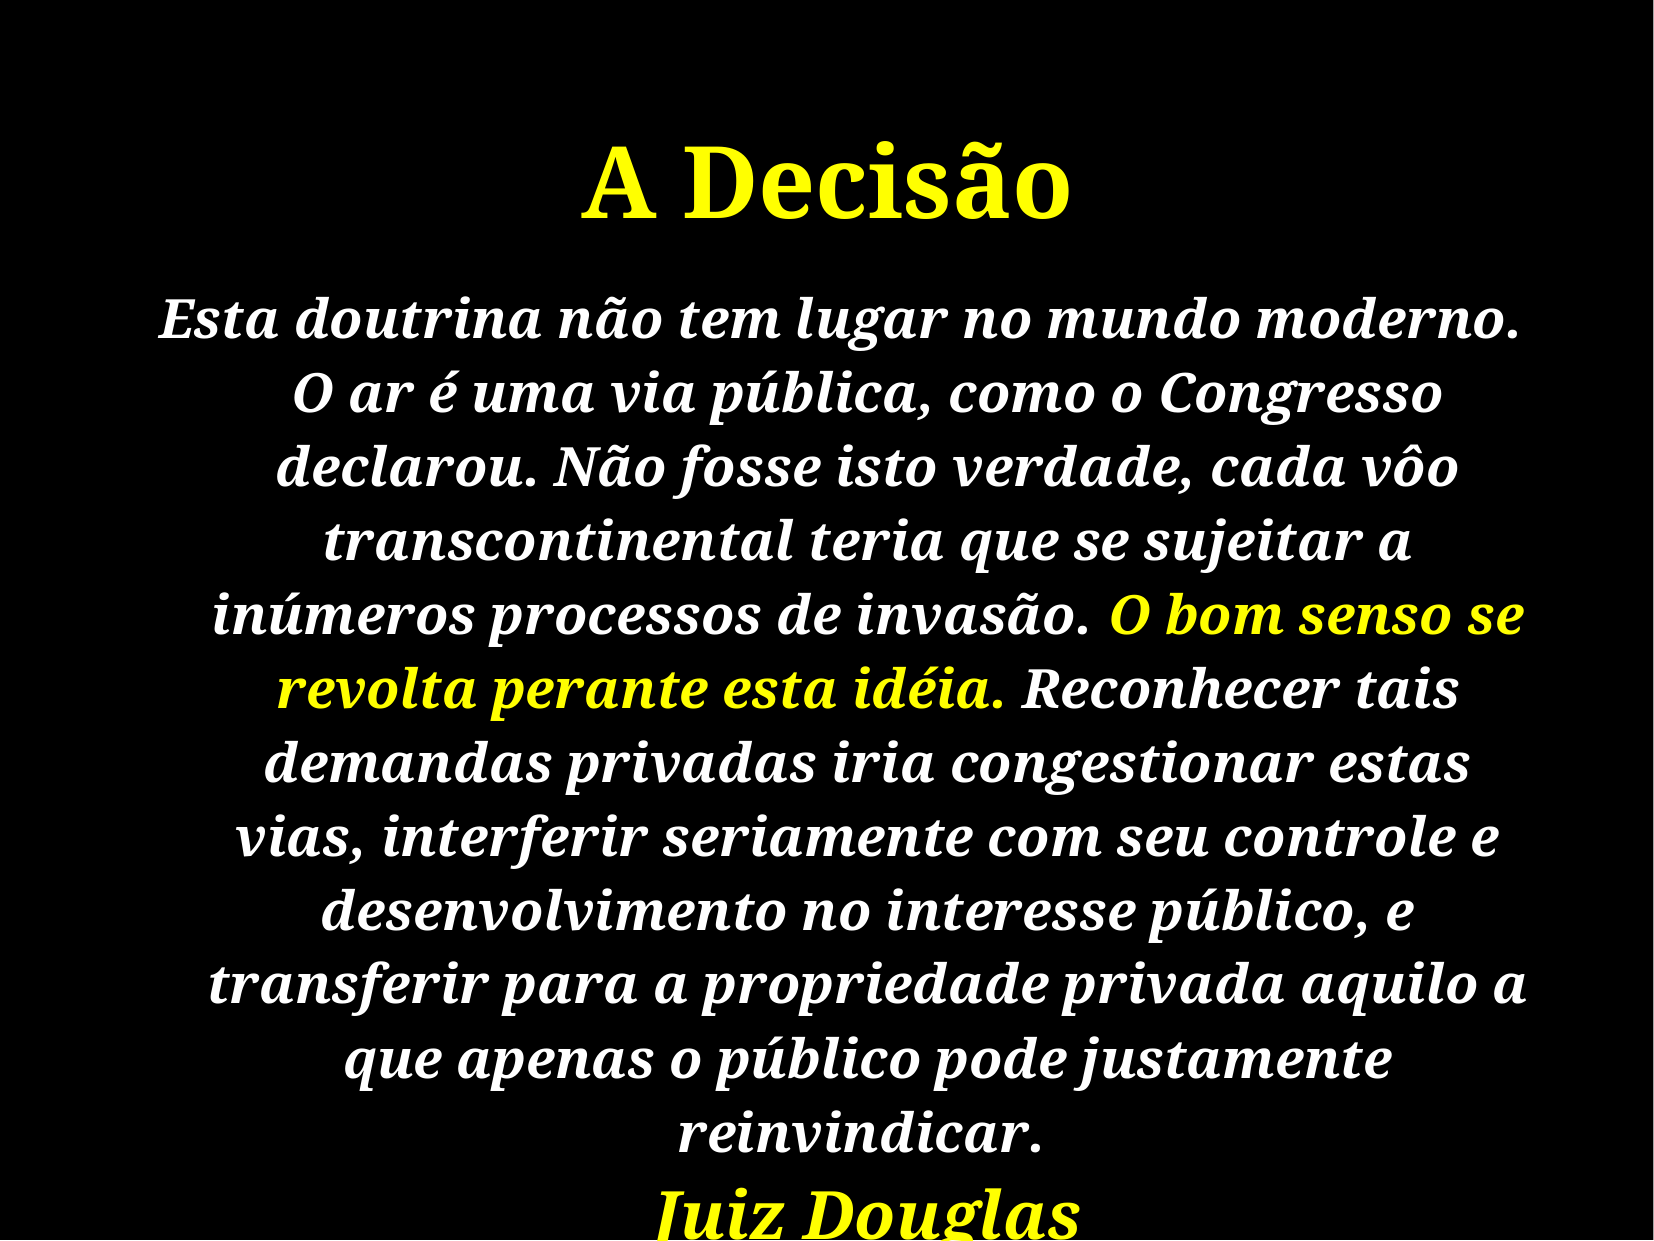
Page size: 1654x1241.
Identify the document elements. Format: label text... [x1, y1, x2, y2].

title A Decisão [121, 75, 1534, 283]
list Esta doutrina não tem lugar no mundo moderno. O ar é uma via pública, como o Congresso declarou. Não fosse isto verdade, cada vôo transcontinental teria que se sujeitar a inúmeros processos de invasão. O bom senso se revolta perante esta idéia. Reconhecer tais demandas privadas iria congestionar estas vias, interferir seriamente com seu controle e desenvolvimento no interesse público, e transferir para a propriedade privada aquilo a que apenas o público pode justamente reinvindicar. Juiz Douglas [126, 280, 1539, 1182]
